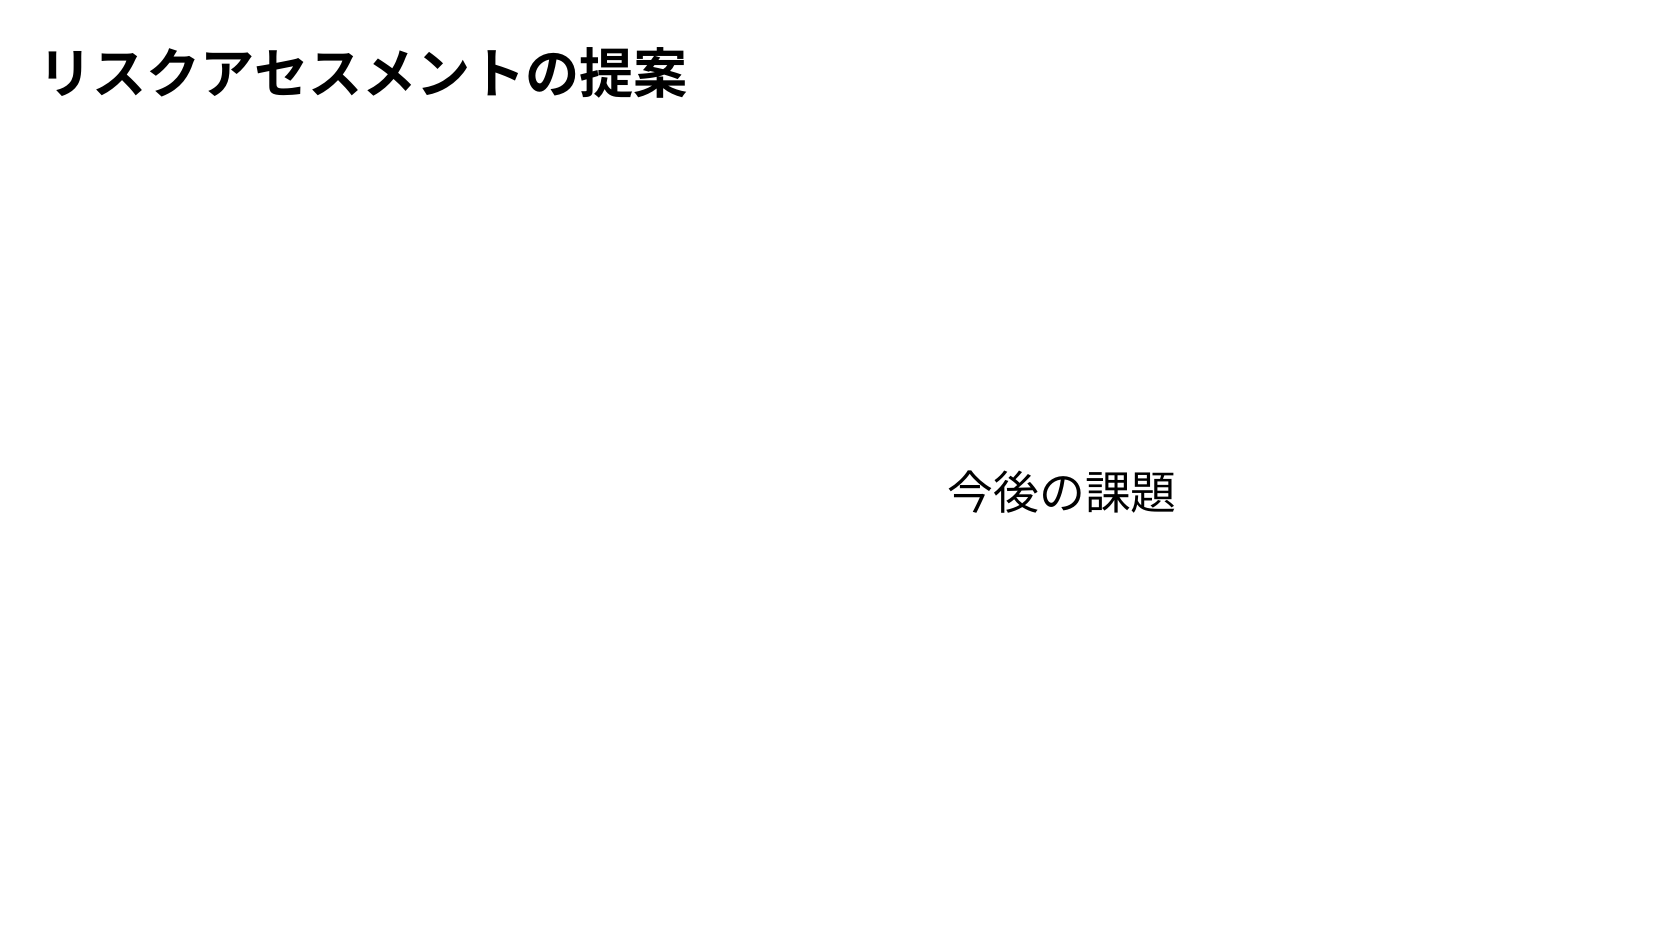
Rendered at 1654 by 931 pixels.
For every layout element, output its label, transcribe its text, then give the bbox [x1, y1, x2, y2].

text_box リスクアセスメントの提案 [23, 23, 792, 117]
text_box 今後の課題 [933, 448, 1465, 530]
